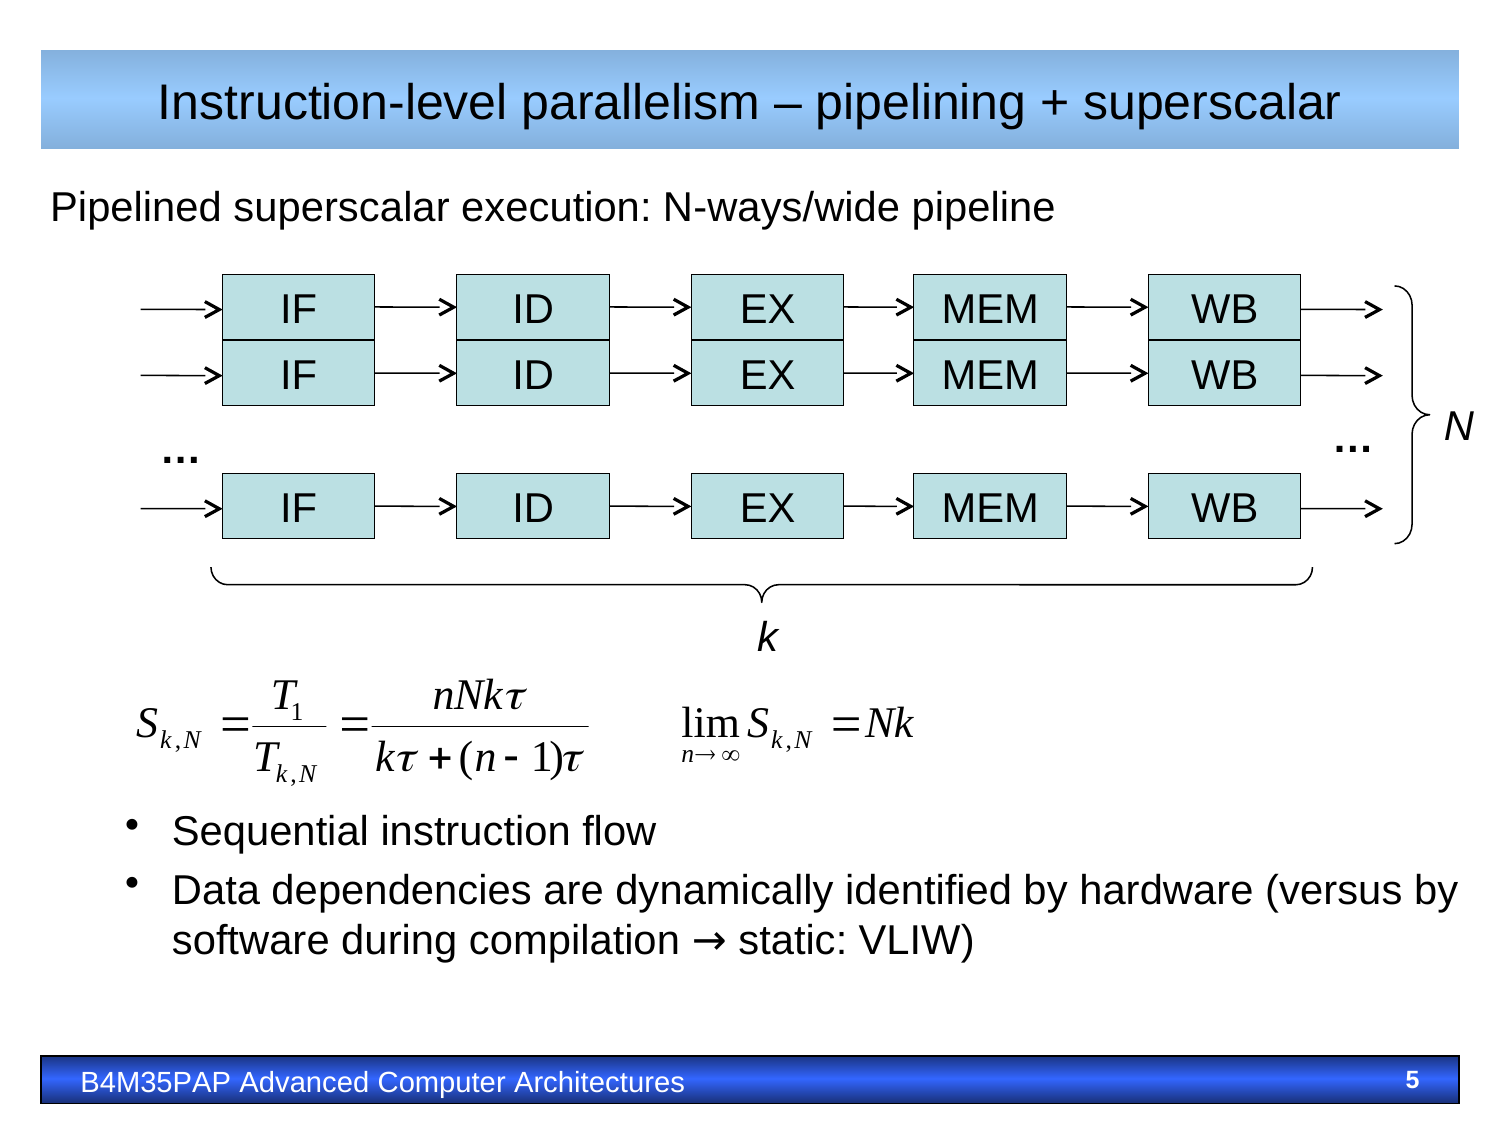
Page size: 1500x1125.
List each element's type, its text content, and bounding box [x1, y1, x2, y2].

text_box WB [1148, 473, 1301, 539]
text_box IF [222, 340, 375, 406]
text_box ID [456, 274, 610, 340]
text_box Pipelined superscalar execution: N-ways/wide pipeline Sequential instruction flow Data dependencies are dynamically identified by hardware (versus by software during compilation → static: VLIW) [35, 172, 1477, 1000]
text_box MEM [913, 473, 1067, 539]
text_box EX [691, 473, 844, 539]
text_box EX [691, 340, 844, 406]
text_box k [726, 602, 809, 667]
text_box IF [222, 473, 375, 539]
text_box N [1417, 391, 1500, 457]
text_box EX [691, 274, 844, 340]
text_box ID [456, 340, 610, 406]
text_box WB [1148, 274, 1301, 340]
text_box MEM [913, 274, 1067, 340]
text_box IF [222, 274, 375, 340]
text_box WB [1148, 340, 1301, 406]
text_box … [1312, 403, 1394, 469]
text_box … [140, 414, 222, 481]
text_box MEM [913, 340, 1067, 406]
chart [128, 667, 926, 796]
text_box ID [456, 473, 610, 539]
title Instruction-level parallelism – pipelining + superscalar [41, 50, 1459, 149]
